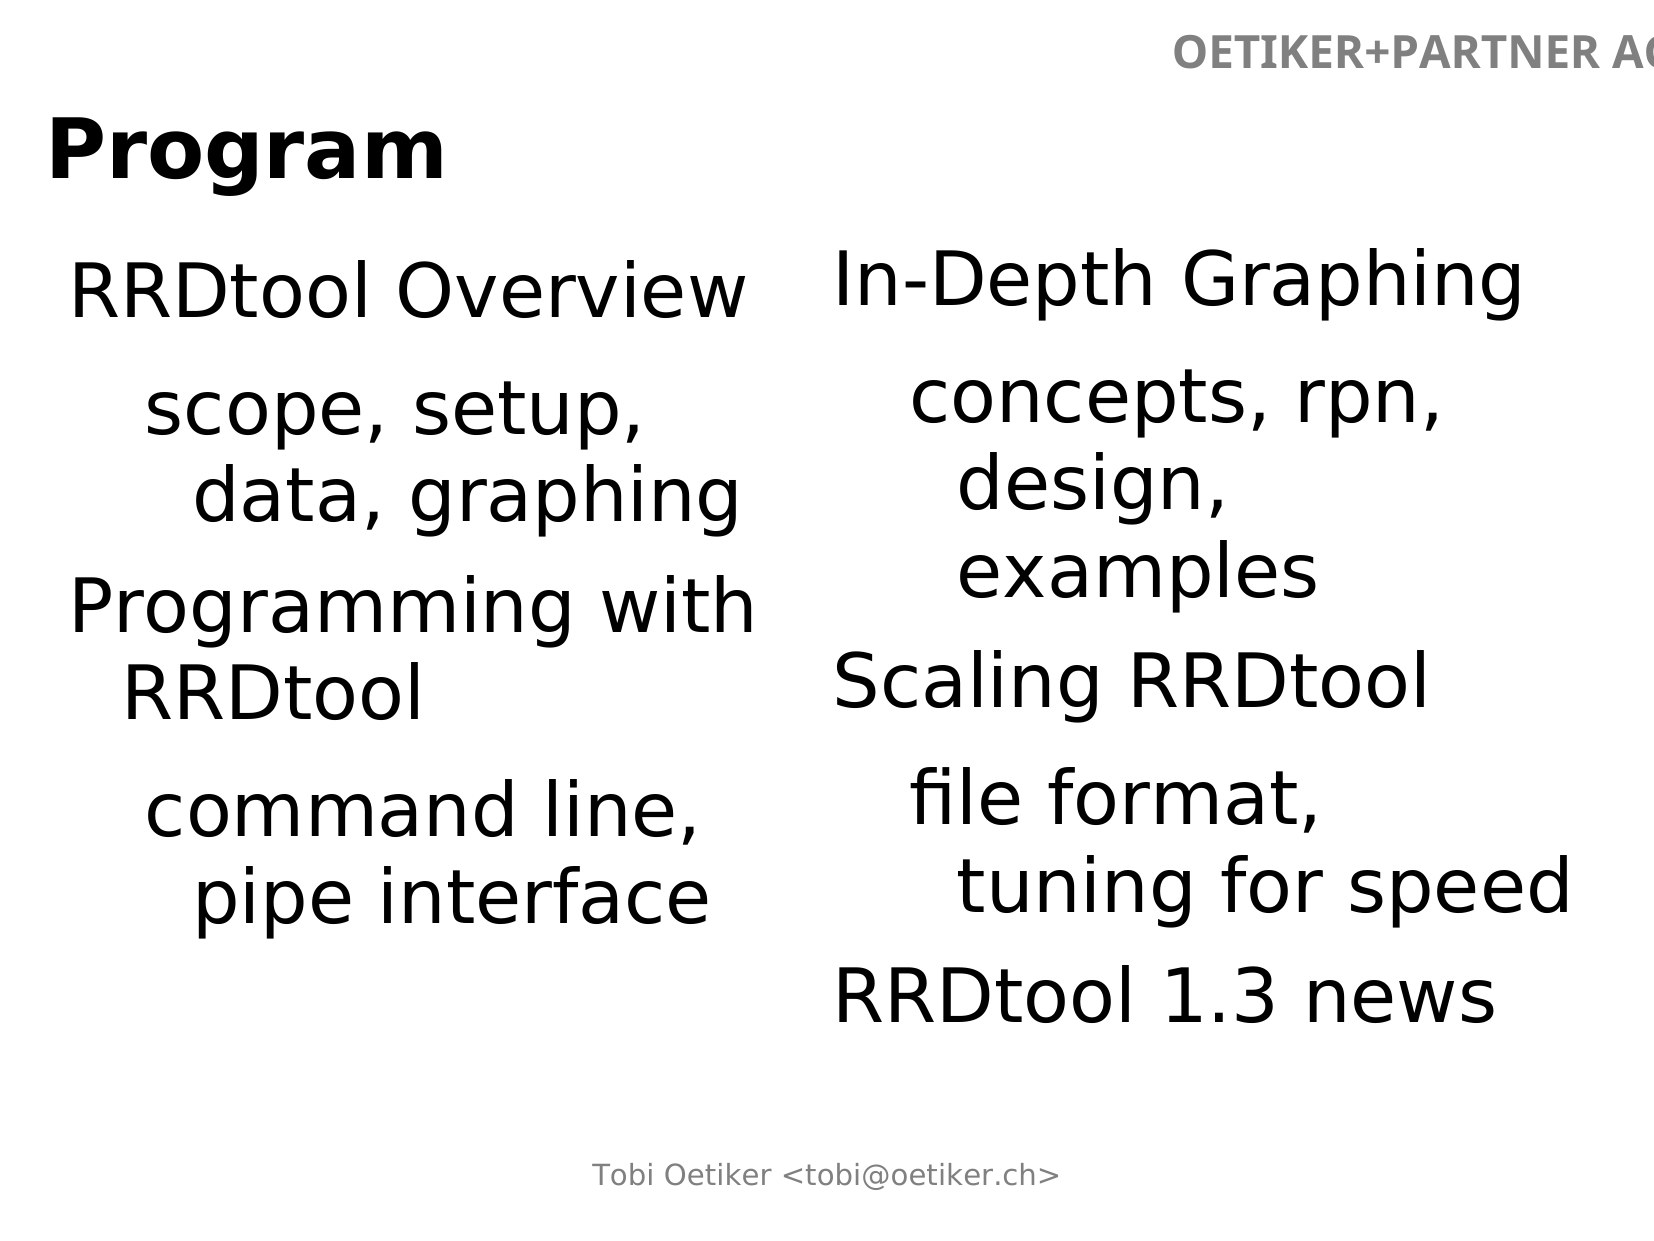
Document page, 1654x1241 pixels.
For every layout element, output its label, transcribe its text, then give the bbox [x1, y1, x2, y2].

list In-Depth Graphing concepts, rpn, design, examples Scaling RRDtool file format, tuning for speed RRDtool 1.3 news [814, 236, 1583, 1085]
list RRDtool Overview scope, setup, data, graphing Programming with RRDtool command line, pipe interface [50, 248, 768, 1111]
title Program [45, 75, 1583, 225]
